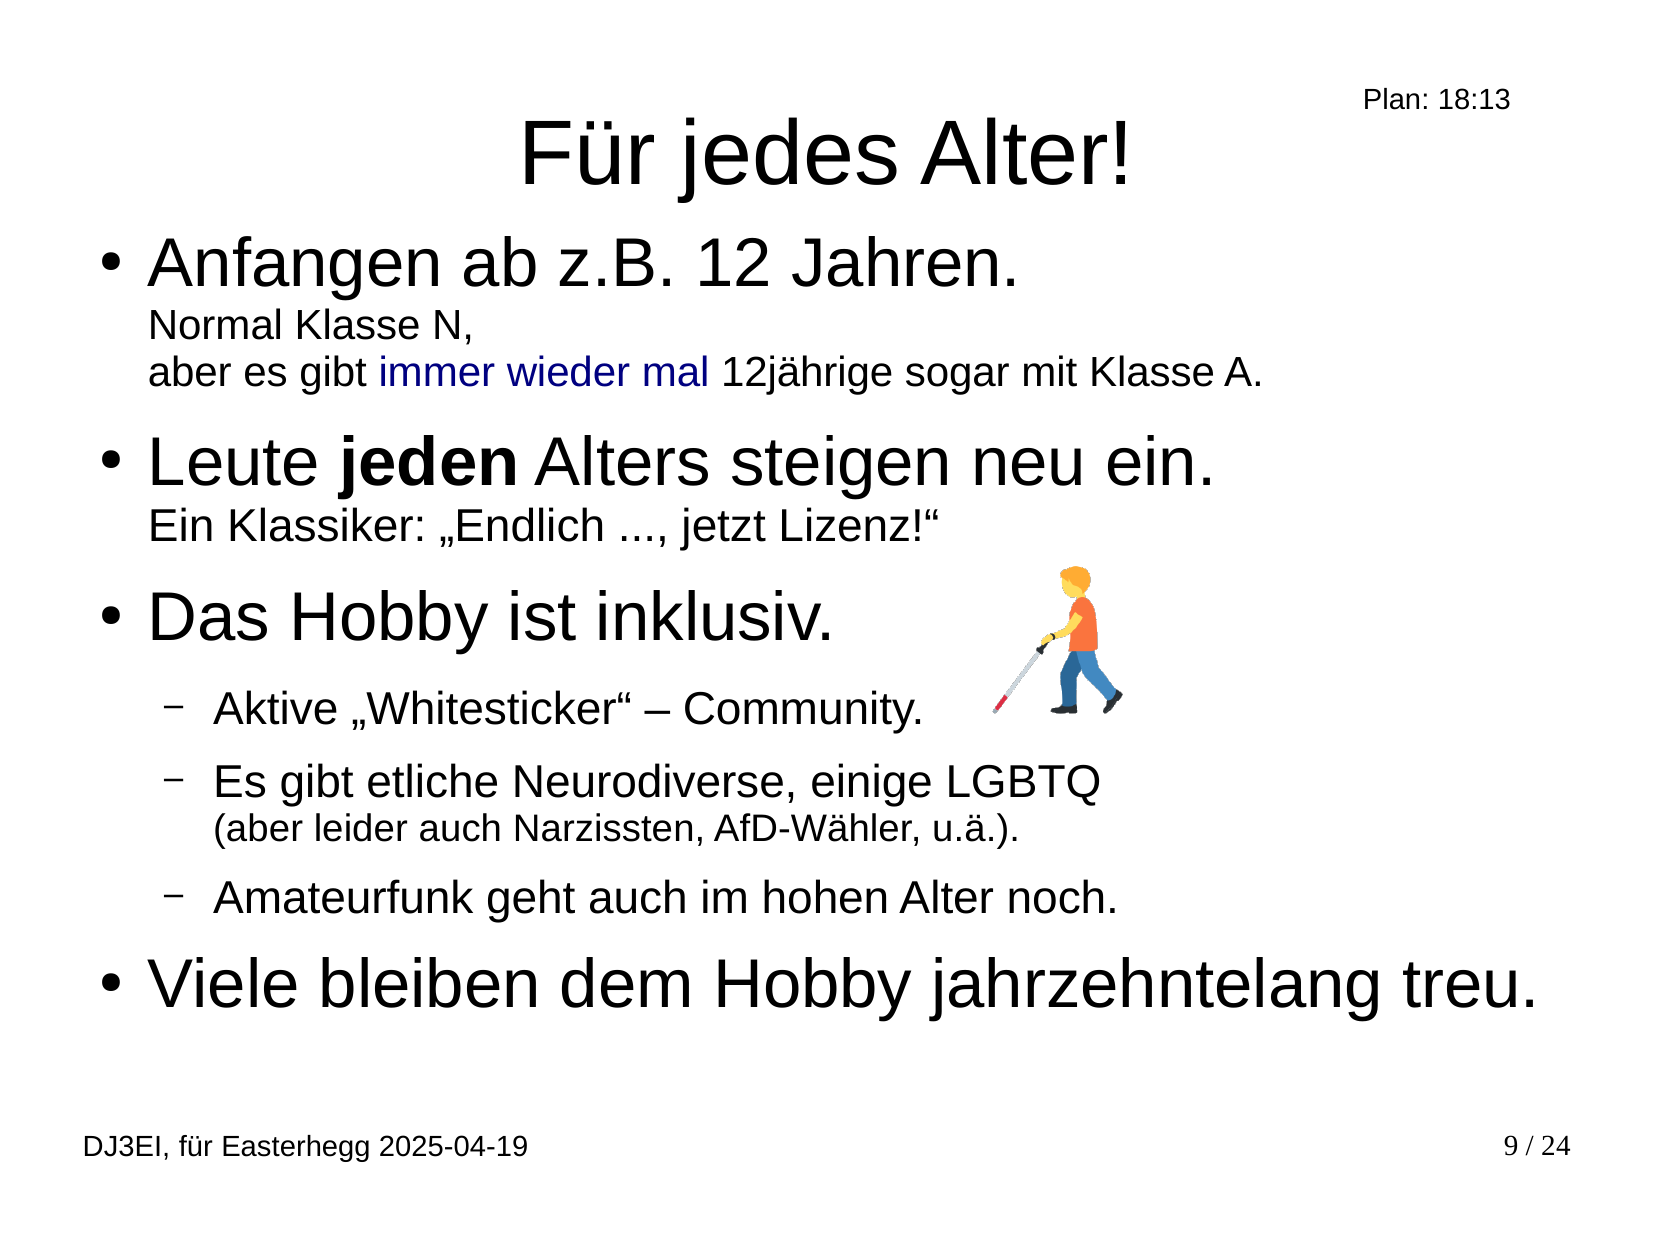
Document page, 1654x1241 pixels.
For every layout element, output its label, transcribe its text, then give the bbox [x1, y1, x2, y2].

list Anfangen ab z.B. 12 Jahren. Normal Klasse N, aber es gibt immer wieder mal 12jährige sogar mit Klasse A. Leute jeden Alters steigen neu ein. Ein Klassiker: „Endlich ..., jetzt Lizenz!“ Das Hobby ist inklusiv. Aktive „Whitesticker“ – Community. Es gibt etliche Neurodiverse, einige LGBTQ (aber leider auch Narzissten, AfD-Wähler, u.ä.). Amateurfunk geht auch im hohen Alter noch. Viele bleiben dem Hobby jahrzehntelang treu. [82, 224, 1571, 1087]
picture [992, 566, 1123, 714]
title Für jedes Alter! [82, 49, 1571, 224]
text_box Plan: 18:13 [1348, 75, 1527, 123]
